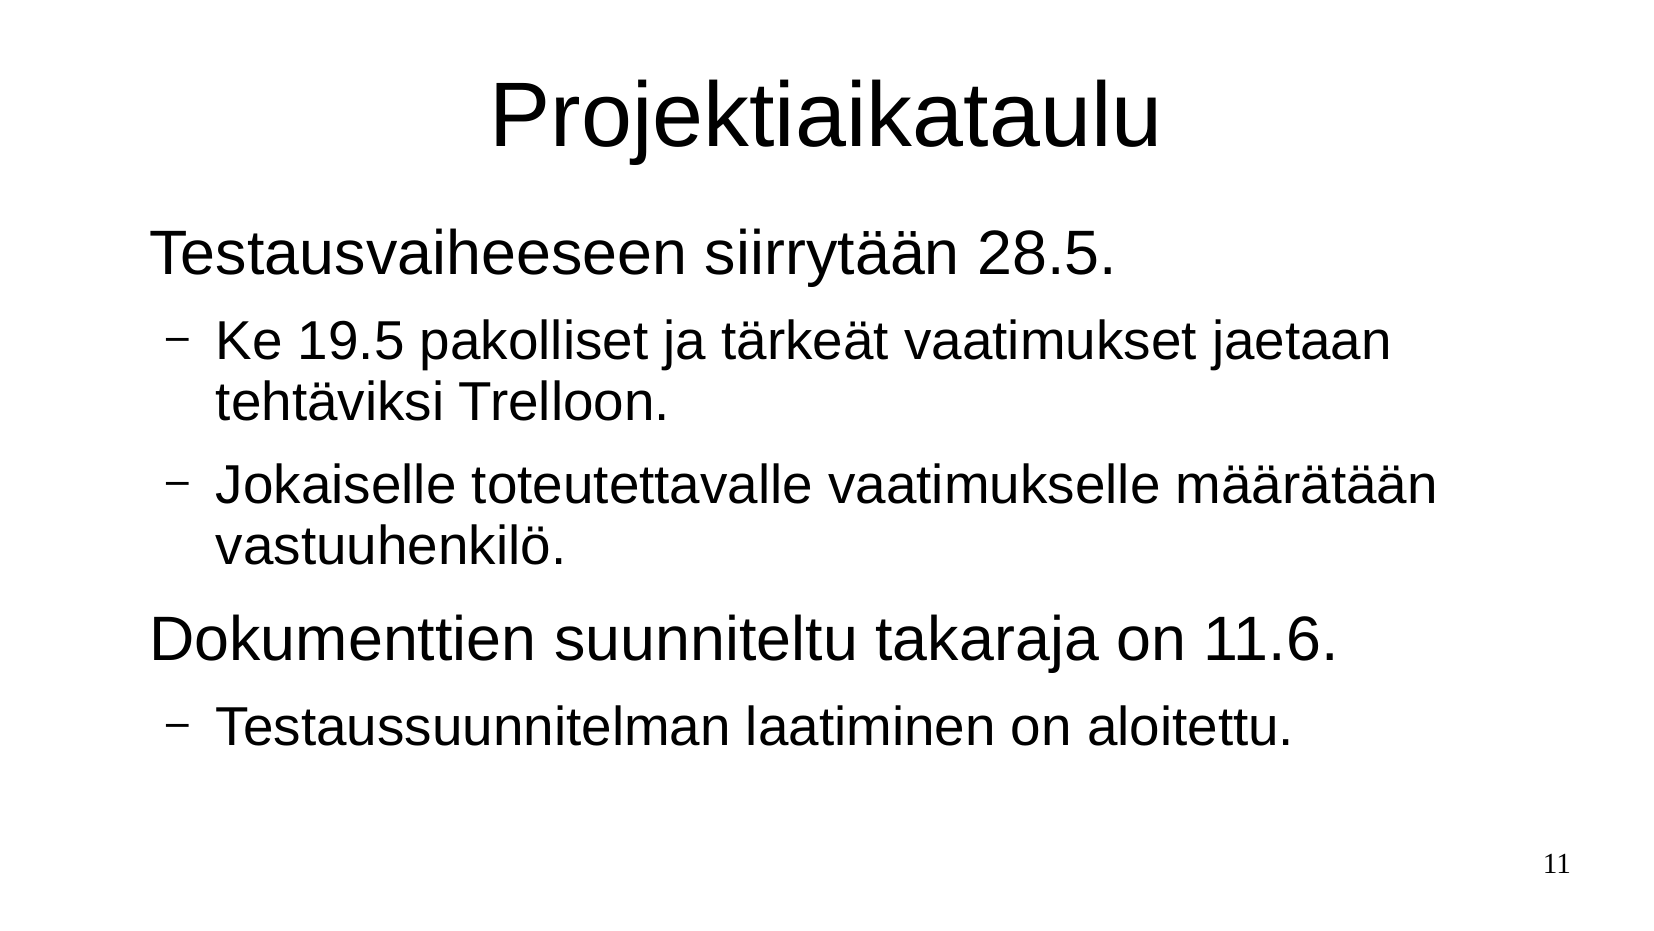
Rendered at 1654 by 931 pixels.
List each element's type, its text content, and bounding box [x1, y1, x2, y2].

title Projektiaikataulu [82, 37, 1571, 193]
list Testausvaiheeseen siirrytään 28.5. Ke 19.5 pakolliset ja tärkeät vaatimukset jaetaan tehtäviksi Trelloon. Jokaiselle toteutettavalle vaatimukselle määrätään vastuuhenkilö. Dokumenttien suunniteltu takaraja on 11.6. Testaussuunnitelman laatiminen on aloitettu. [82, 217, 1571, 758]
